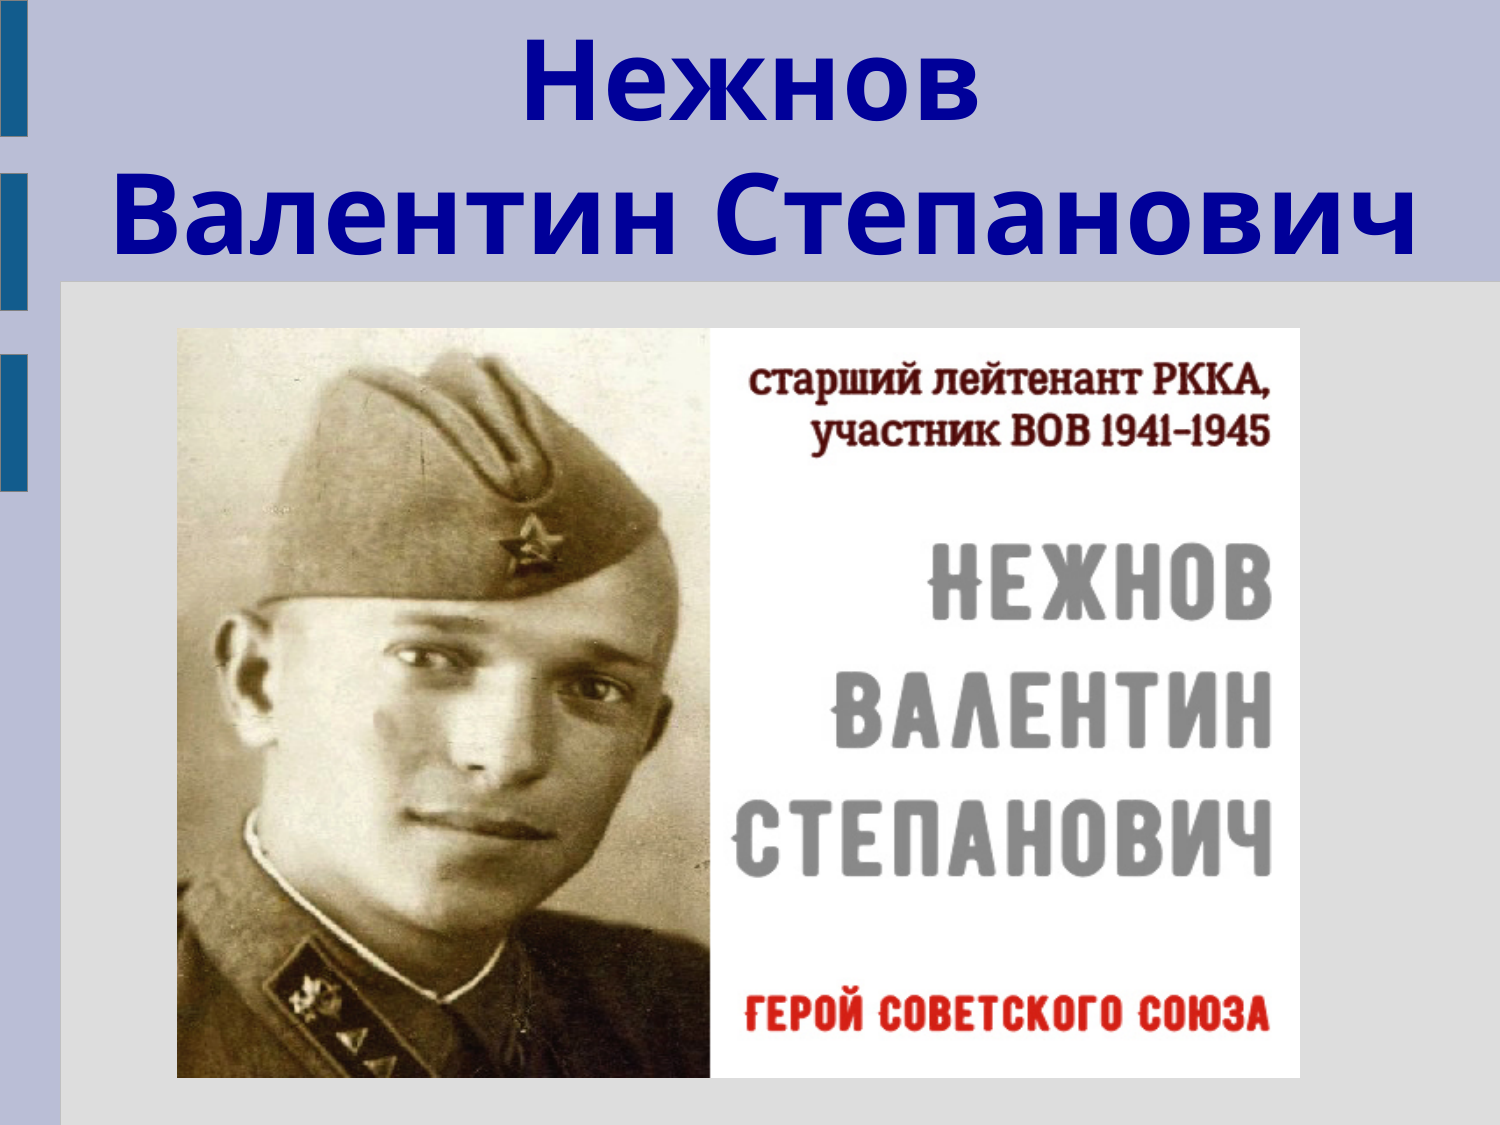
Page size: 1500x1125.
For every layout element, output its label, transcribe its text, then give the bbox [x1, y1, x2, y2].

text_box Нежнов Валентин Степанович [92, 0, 1437, 286]
picture [177, 328, 1300, 1079]
